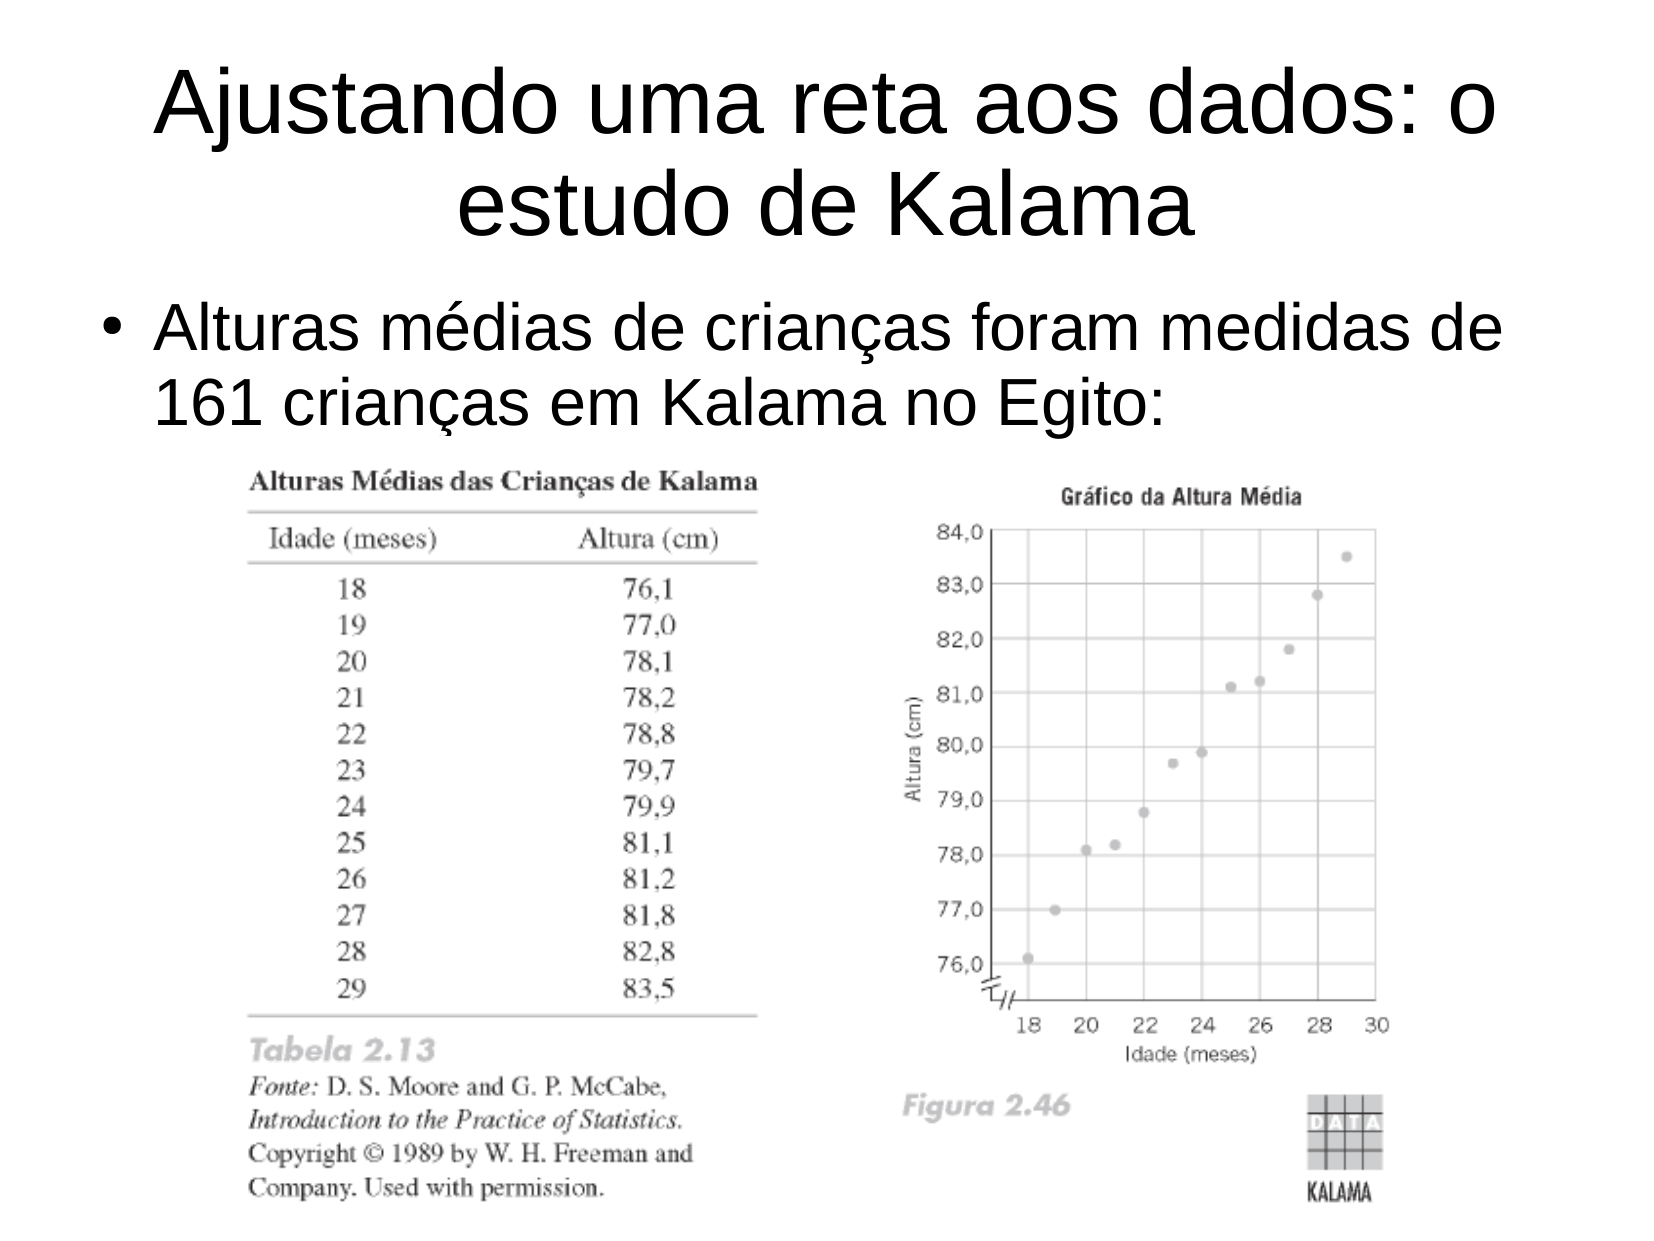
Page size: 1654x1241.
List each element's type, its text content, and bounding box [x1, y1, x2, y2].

title Ajustando uma reta aos dados: o estudo de Kalama [82, 49, 1571, 257]
list Alturas médias de crianças foram medidas de 161 crianças em Kalama no Egito: [82, 290, 1571, 1010]
picture [874, 443, 1418, 1217]
picture [212, 436, 792, 1223]
